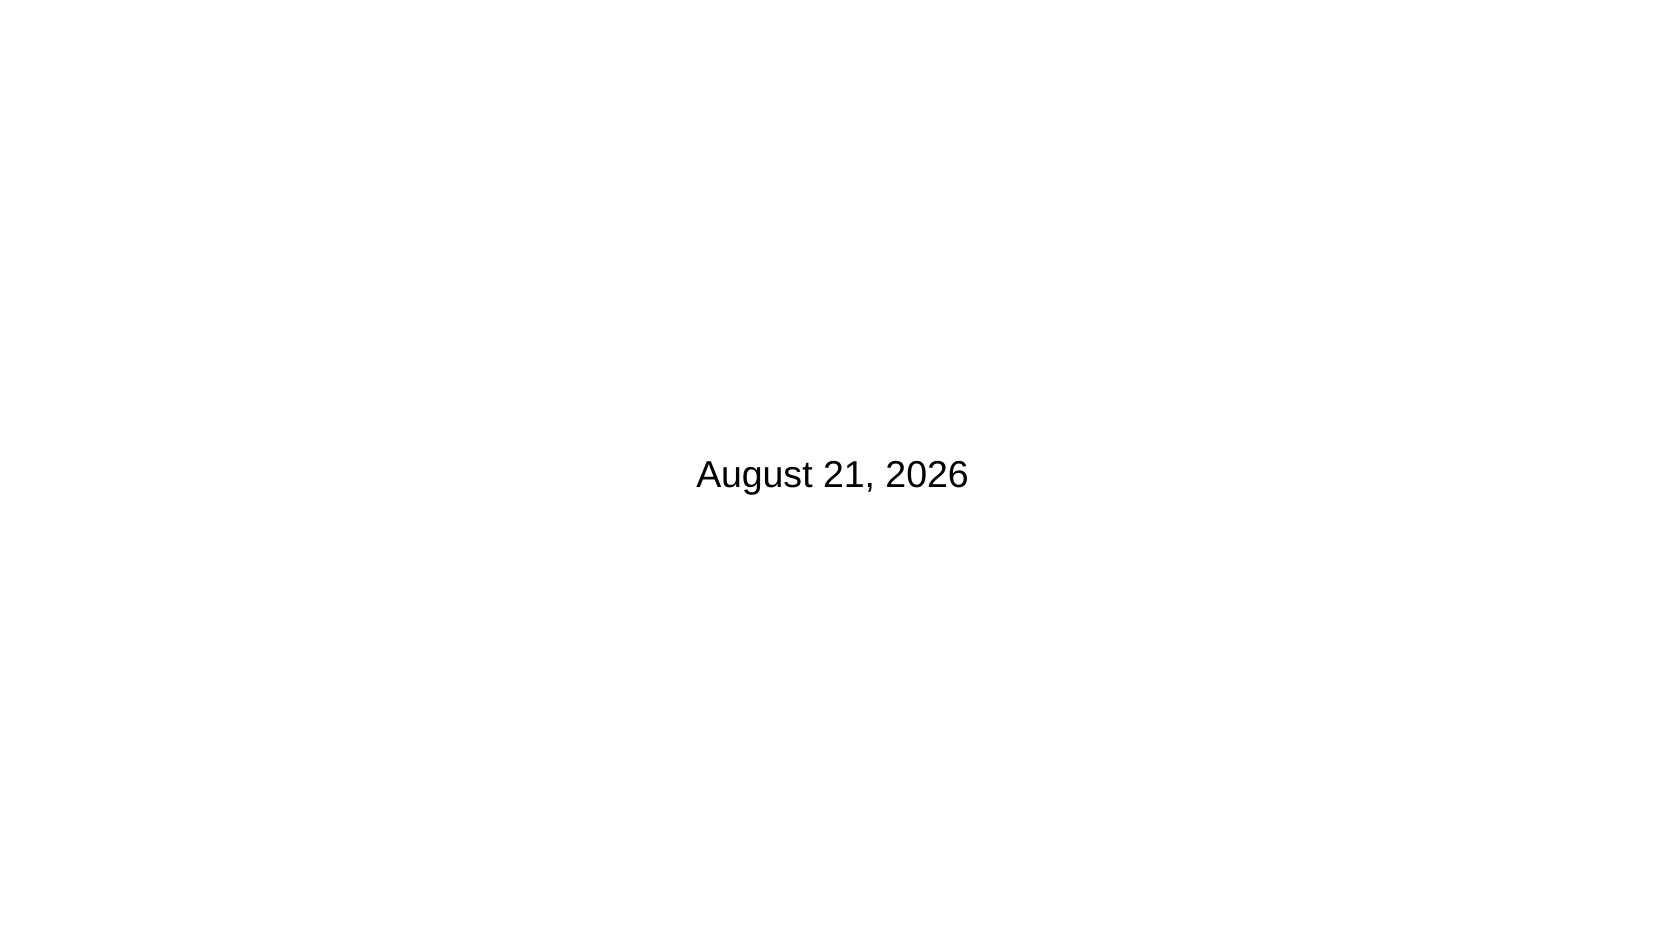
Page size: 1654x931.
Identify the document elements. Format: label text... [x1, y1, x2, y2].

text_box June 29, 2021 [681, 446, 991, 517]
